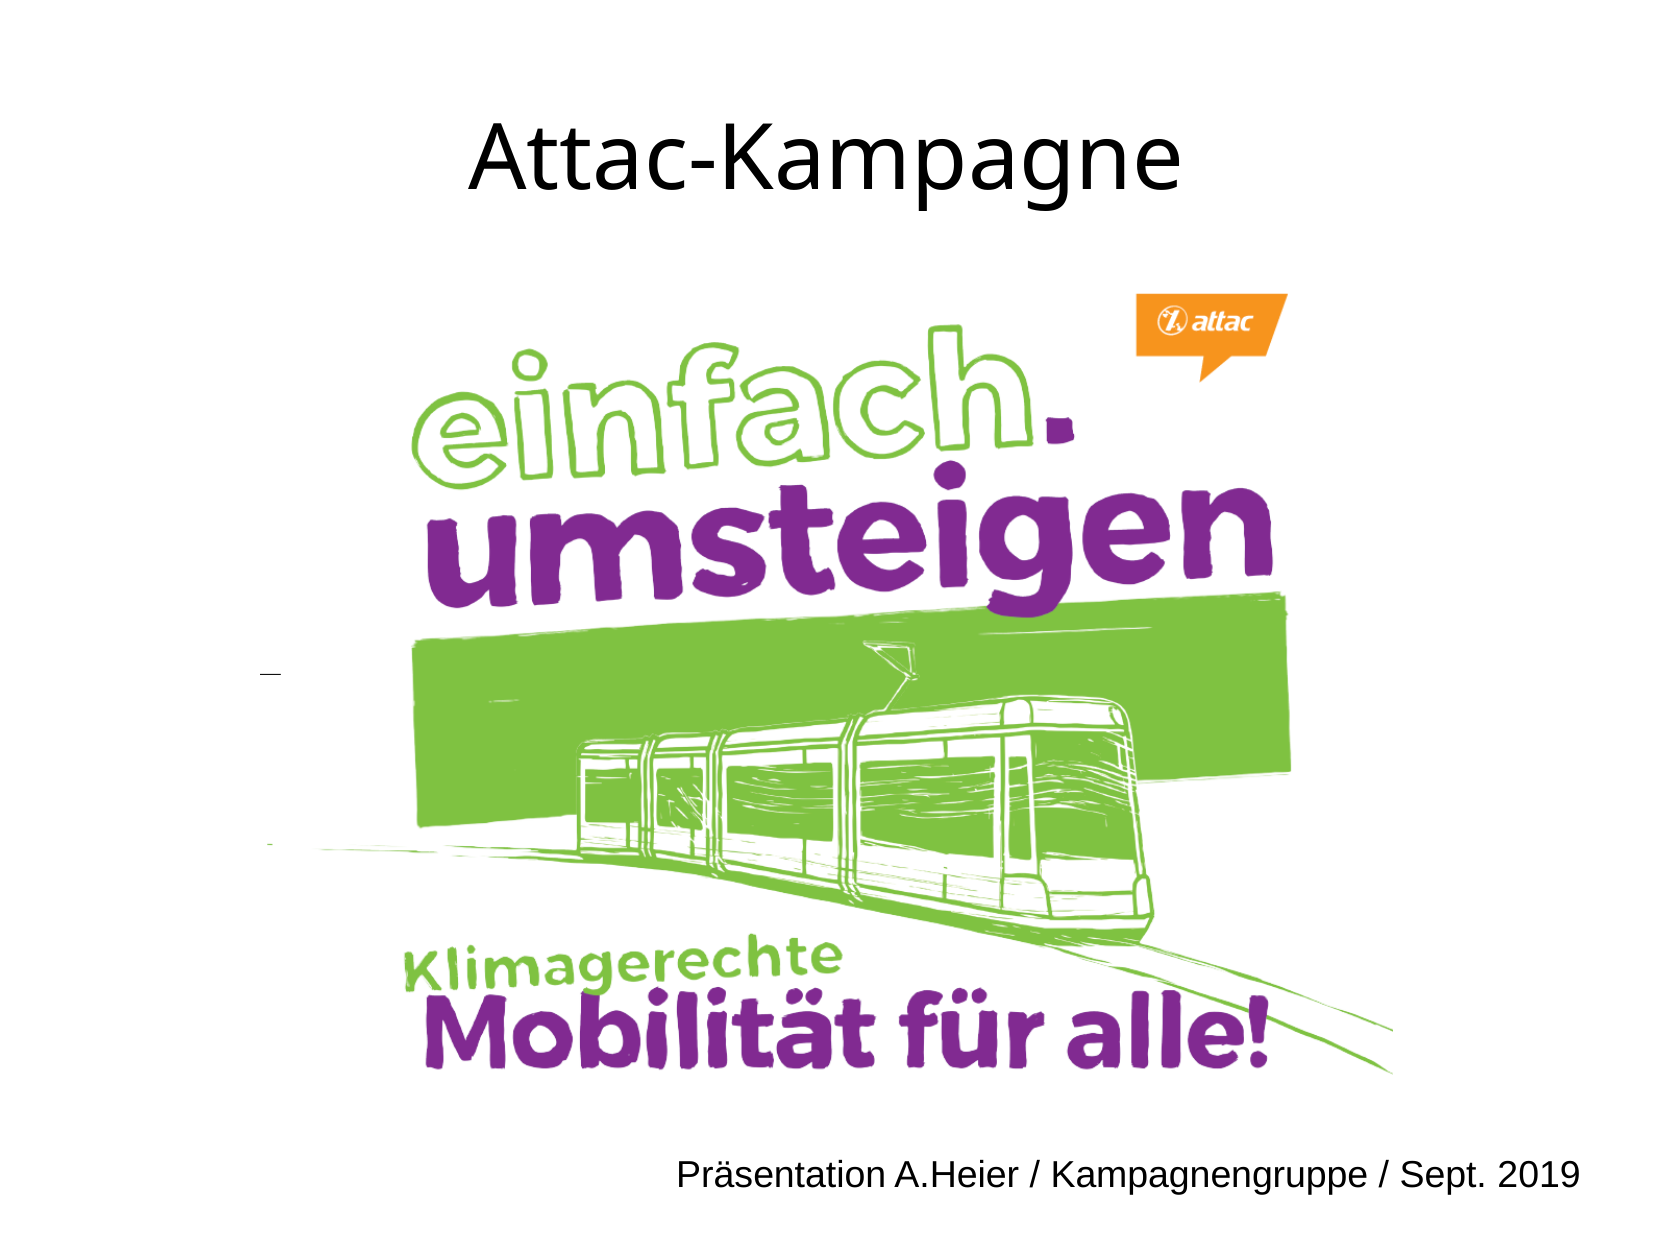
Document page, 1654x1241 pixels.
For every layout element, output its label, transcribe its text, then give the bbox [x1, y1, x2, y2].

picture [260, 293, 1393, 1106]
text_box Präsentation A.Heier / Kampagnengruppe / Sept. 2019 [661, 1145, 1607, 1205]
title Attac-Kampagne [82, 49, 1571, 257]
